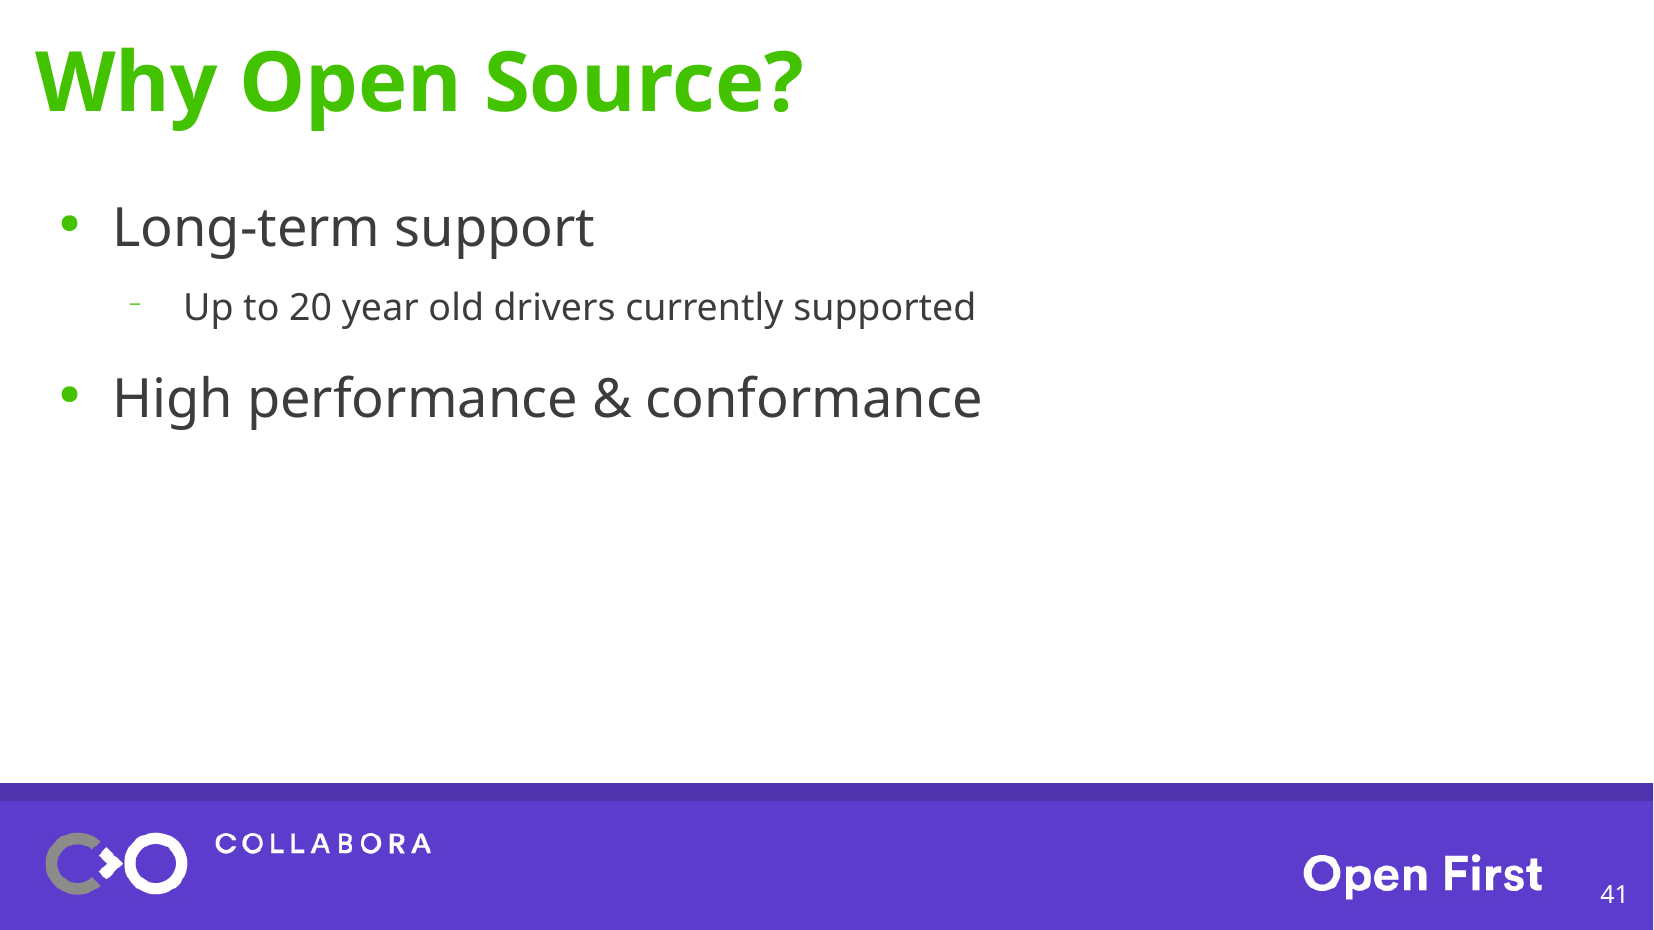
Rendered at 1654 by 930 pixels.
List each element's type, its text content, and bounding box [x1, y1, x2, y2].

title Why Open Source? [35, 28, 1608, 192]
list Long-term support Up to 20 year old drivers currently supported High performance & conformance [41, 160, 1613, 804]
picture [0, 0, 1654, 930]
